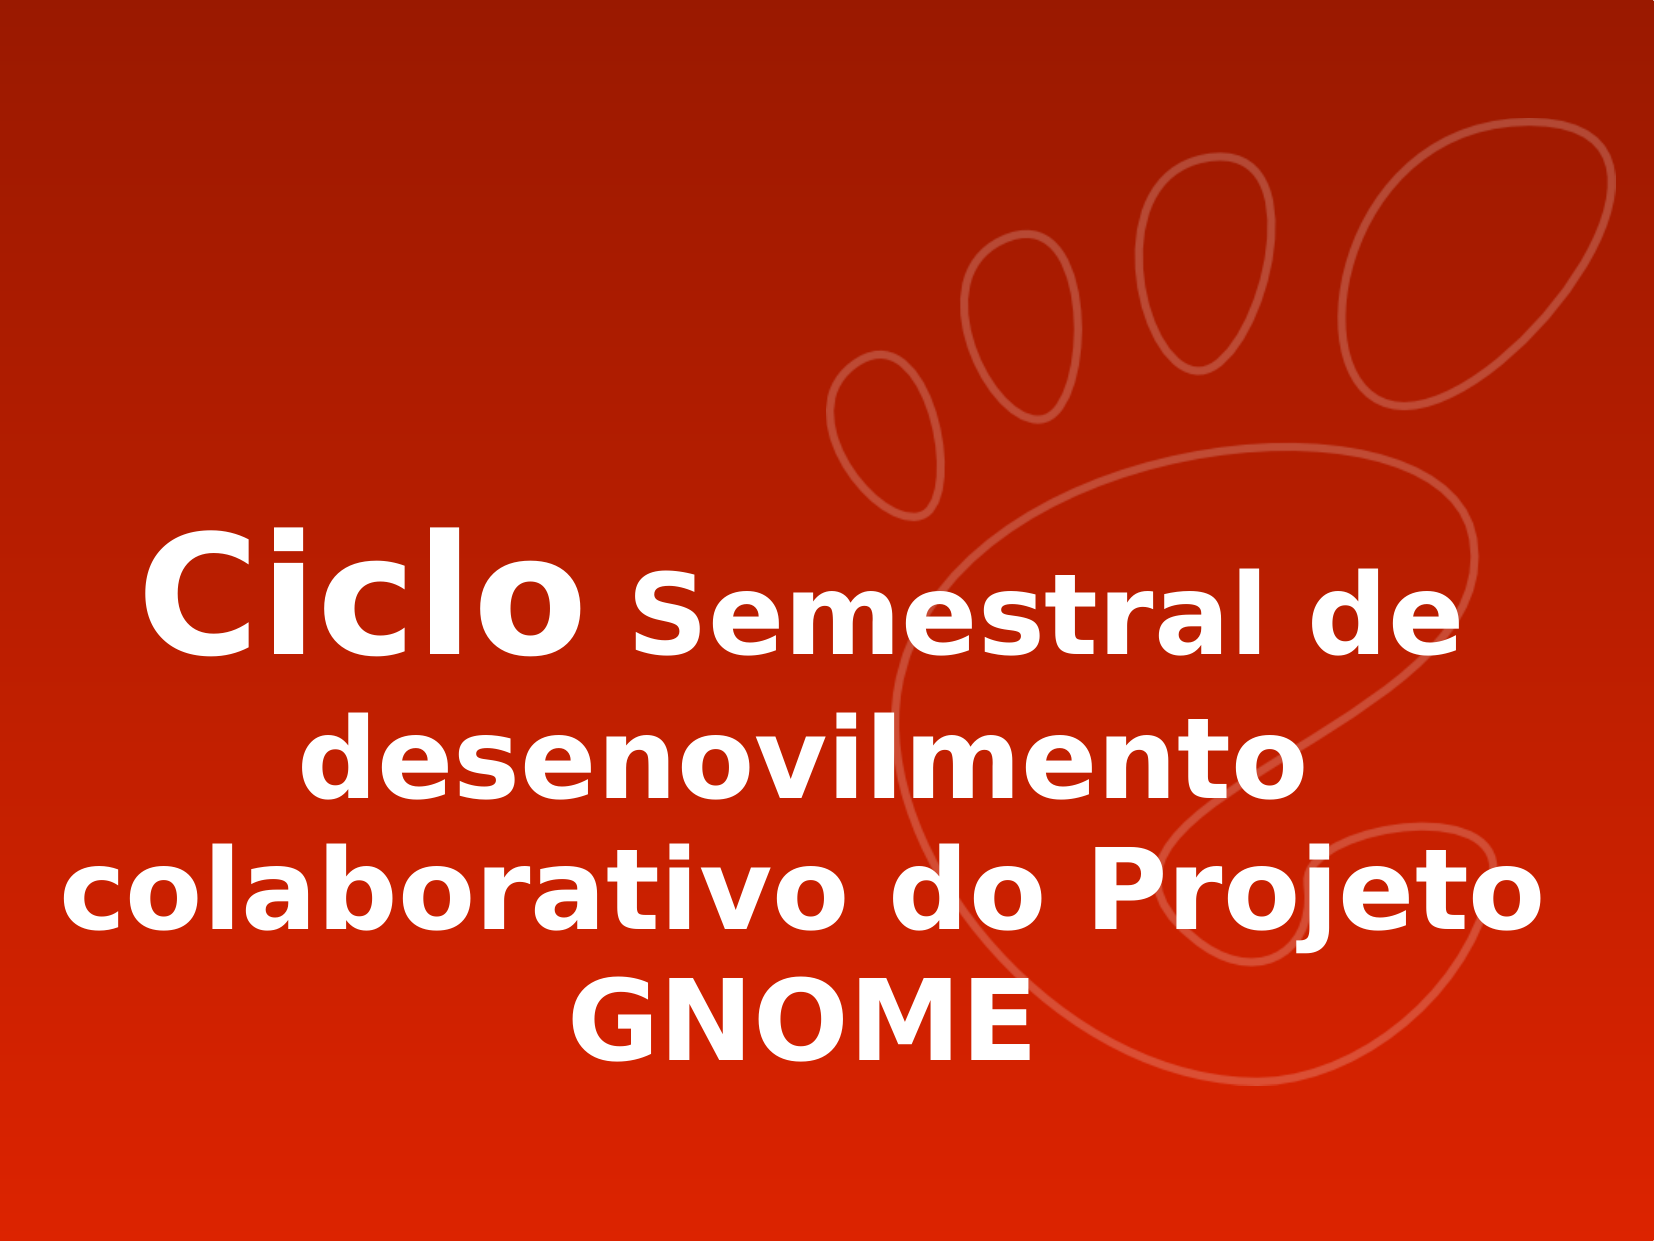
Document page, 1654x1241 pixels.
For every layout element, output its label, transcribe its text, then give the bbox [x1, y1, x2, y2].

title Ciclo Semestral de desenovilmento colaborativo do Projeto GNOME [0, 500, 1595, 1088]
picture [826, 118, 1616, 1086]
